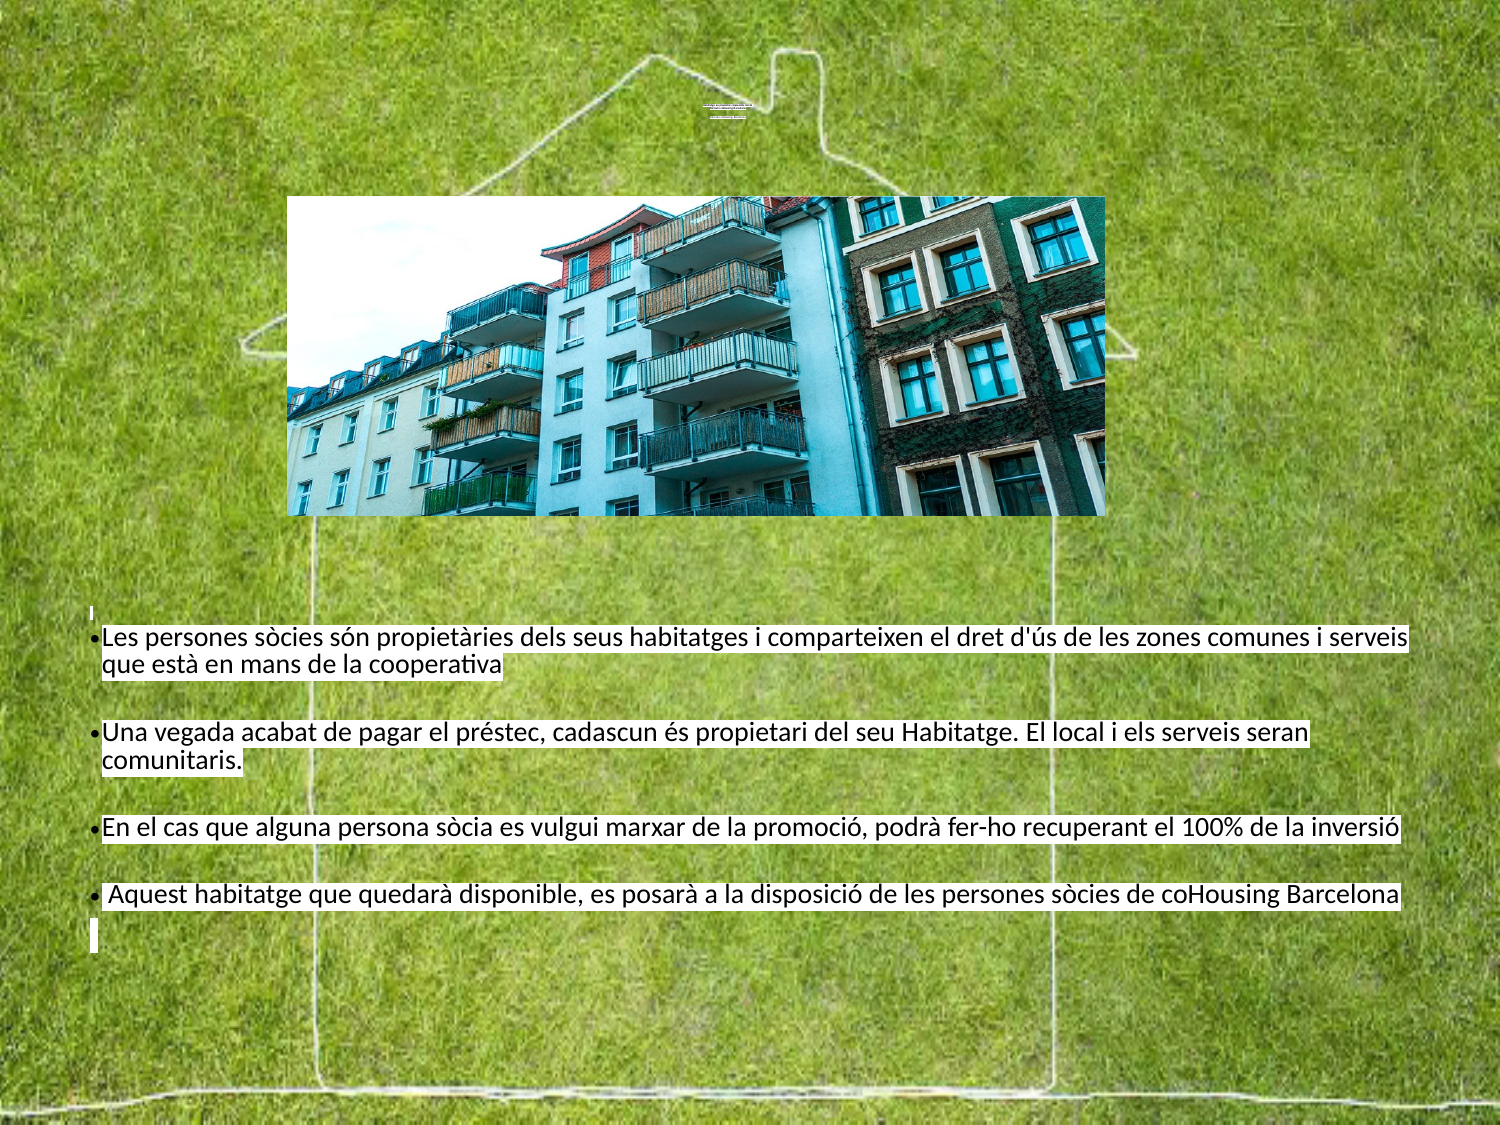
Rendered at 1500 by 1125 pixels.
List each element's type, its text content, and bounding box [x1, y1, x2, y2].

title Habitatge en propietat cooperatiu mixte Fórmula coHousing Barcelona Fórmula coHousing Barcelona [53, 78, 1404, 138]
picture [0, 0, 1500, 1125]
list Les persones sòcies són propietàries dels seus habitatges i comparteixen el dret d'ús de les zones comunes i serveis que està en mans de la cooperativa Una vegada acabat de pagar el préstec, cadascun és propietari del seu Habitatge. El local i els serveis seran comunitaris. En el cas que alguna persona sòcia es vulgui marxar de la promoció, podrà fer-ho recuperant el 100% de la inversió Aquest habitatge que quedarà disponible, es posarà a la disposició de les persones sòcies de coHousing Barcelona [75, 597, 1425, 1005]
